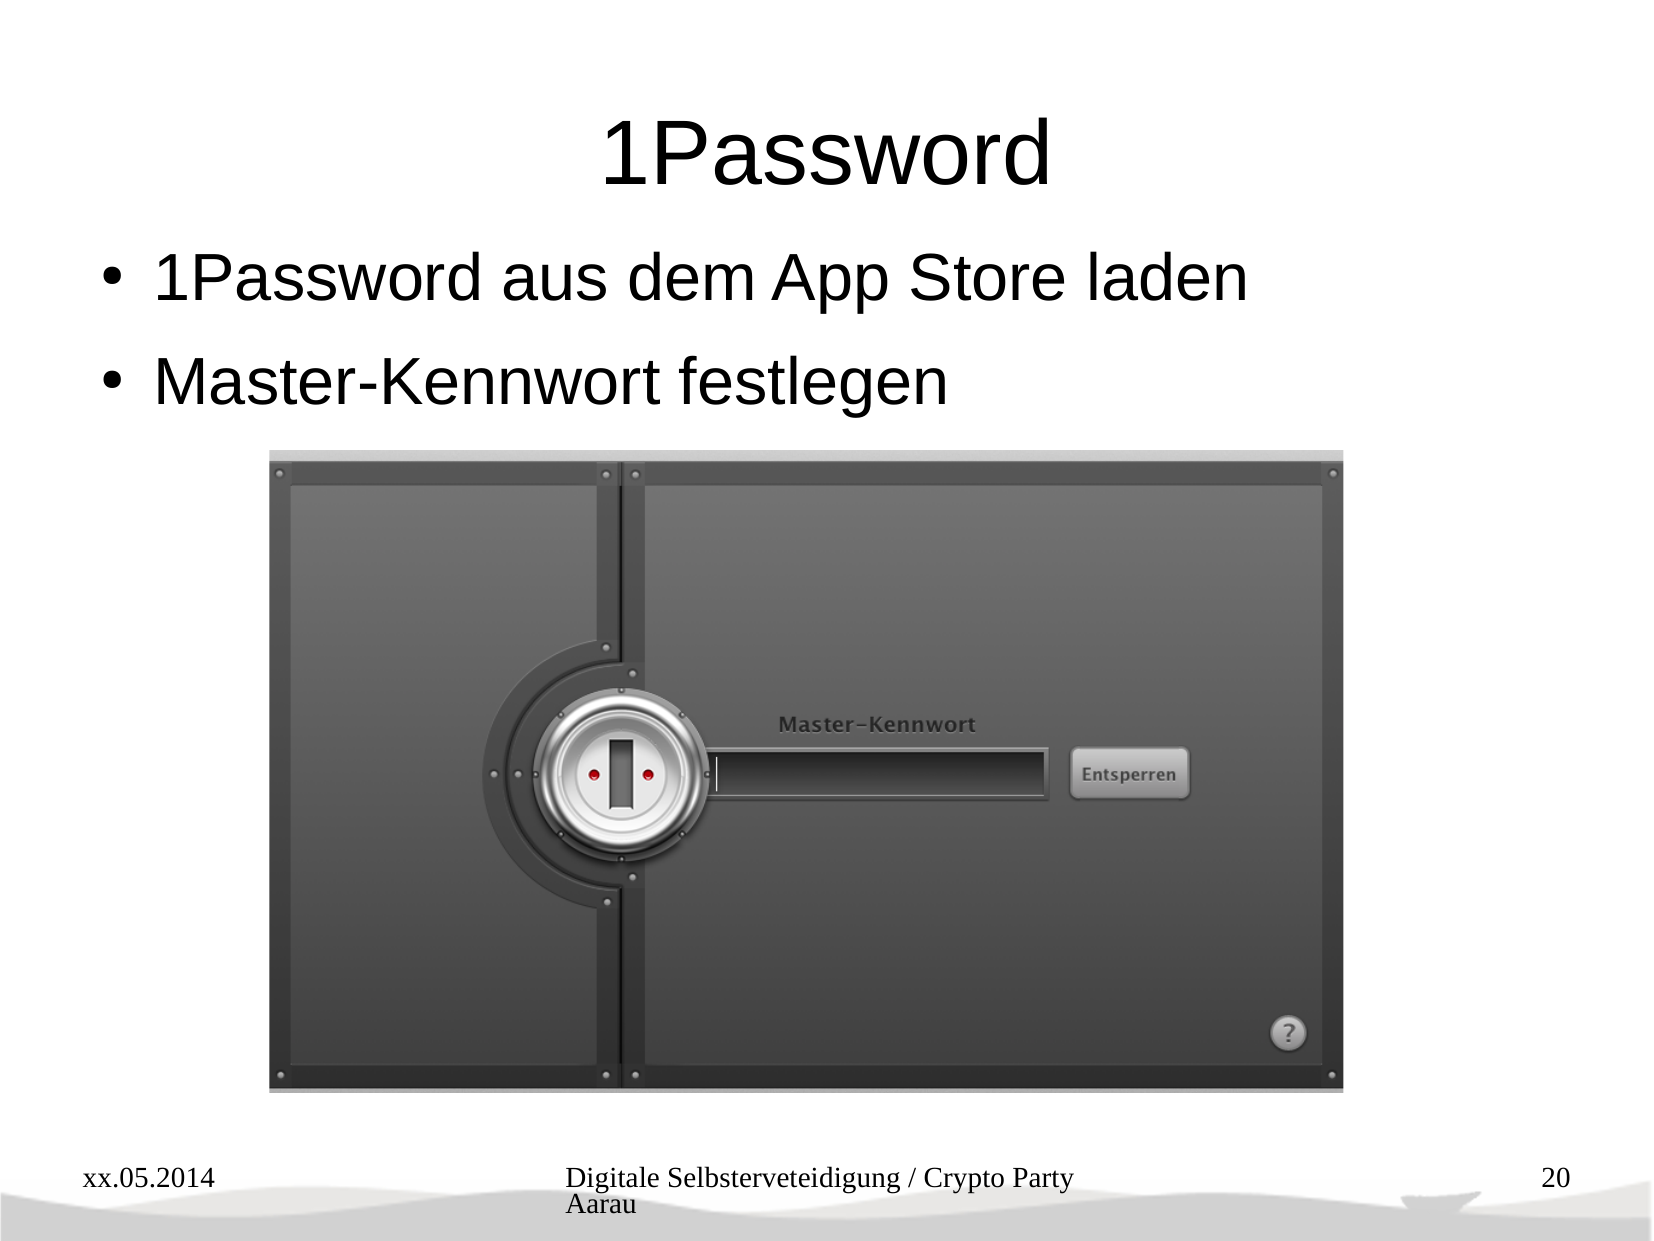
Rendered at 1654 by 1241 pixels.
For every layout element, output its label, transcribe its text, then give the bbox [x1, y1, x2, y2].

picture [823, 1179, 829, 1186]
picture [972, 1179, 978, 1186]
picture [994, 1179, 1001, 1186]
title 1Password [82, 49, 1571, 240]
picture [174, 1179, 181, 1186]
picture [0, 1179, 1654, 1241]
picture [571, 1179, 582, 1186]
list 1Password aus dem App Store laden Master-Kennwort festlegen [82, 240, 1571, 451]
picture [1560, 1179, 1567, 1186]
picture [860, 1179, 866, 1186]
picture [123, 1179, 130, 1186]
picture [269, 450, 1344, 1093]
picture [708, 1179, 715, 1186]
